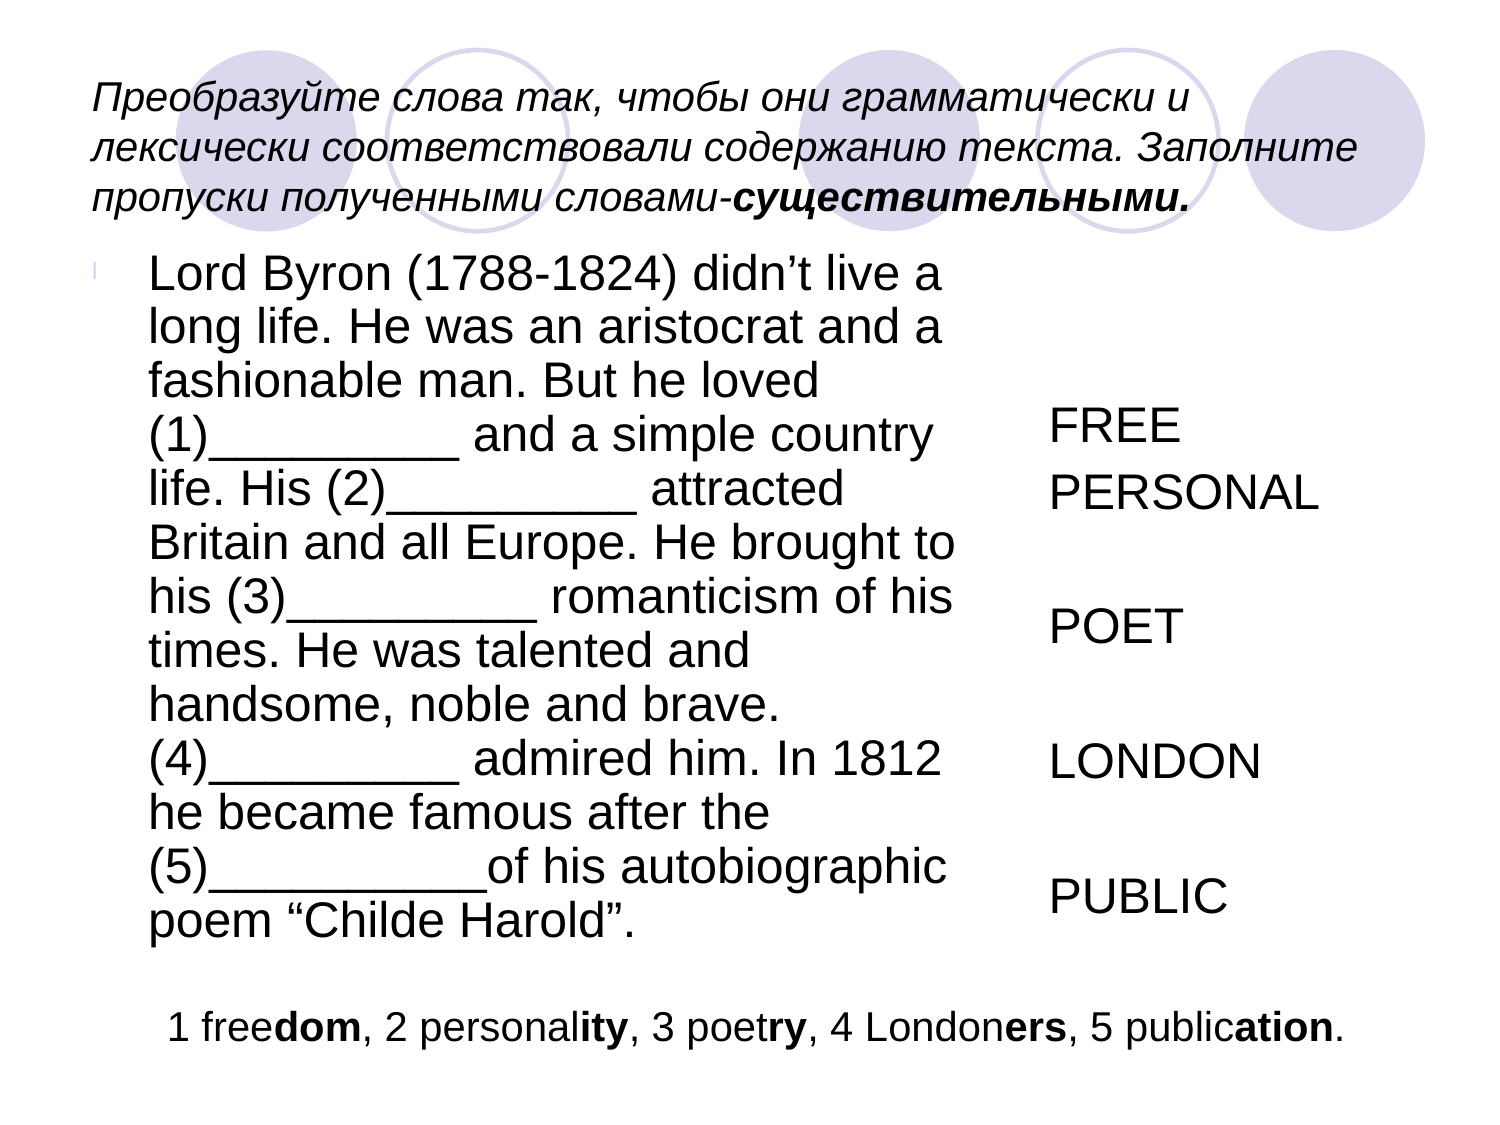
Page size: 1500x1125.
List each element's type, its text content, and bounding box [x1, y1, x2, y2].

text_box 1 freedom, 2 personality, 3 poetry, 4 Londoners, 5 publication. [135, 976, 1365, 1071]
title Преобразуйте слова так, чтобы они грамматически и лексически соответствовали содержанию текста. Заполните пропуски полученными словами-существительными. [76, 54, 1390, 171]
list Lord Byron (1788-1824) didn’t live a long life. He was an aristocrat and a fashionable man. But he loved (1)_________ and a simple country life. His (2)_________ attracted Britain and all Europe. He brought to his (3)_________ romanticism of his times. He was talented and handsome, noble and brave. (4)_________ admired him. In 1812 he became famous after the (5)__________of his autobiographic poem “Childe Harold”. [76, 231, 1012, 975]
list FREE PERSONAL POET LONDON PUBLIC [1033, 243, 1378, 987]
